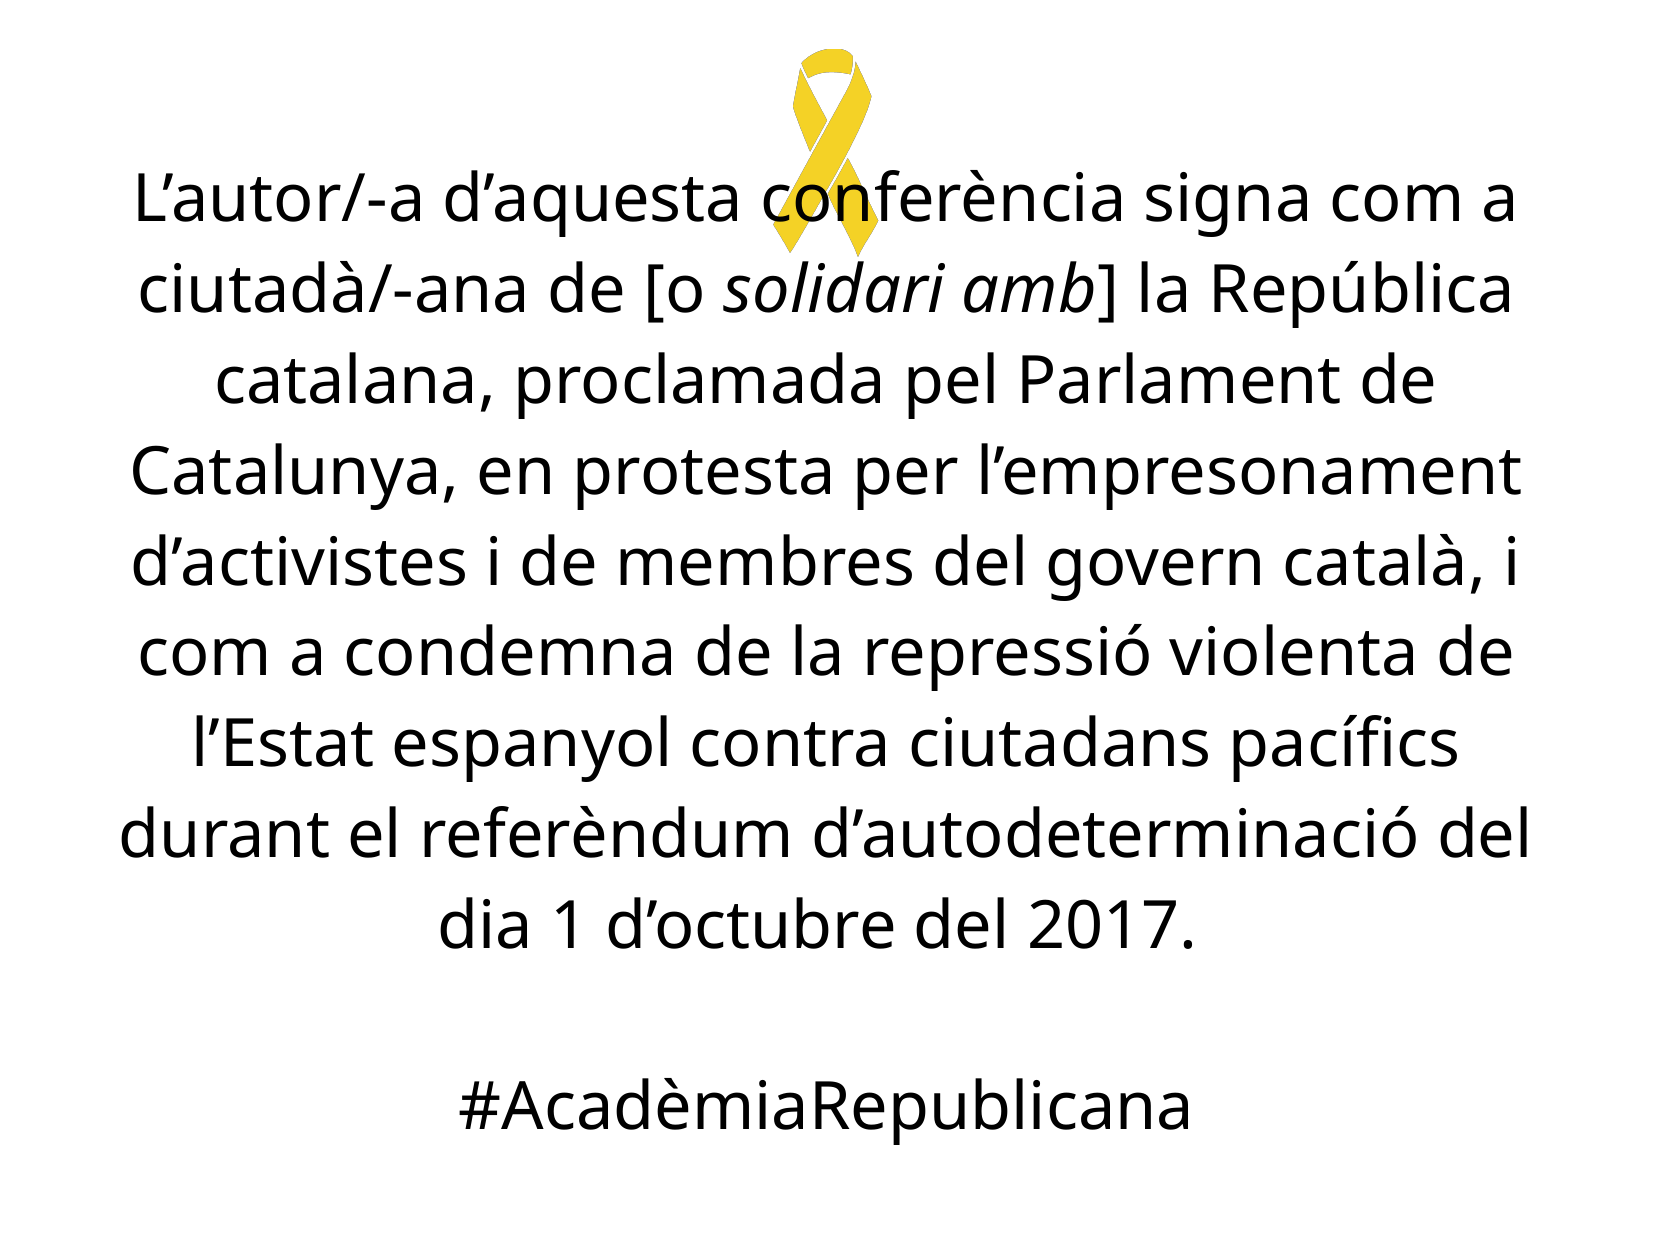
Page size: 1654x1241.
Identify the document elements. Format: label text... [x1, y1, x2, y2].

picture [723, 49, 931, 238]
picture [907, 189, 925, 200]
subtitle L’autor/-a d’aquesta conferència signa com a ciutadà/-ana de [o solidari amb] la República catalana, proclamada pel Parlament de Catalunya, en protesta per l’empresonament d’activistes i de membres del govern català, i com a condemna de la repressió violenta de l’Estat espanyol contra ciutadans pacífics durant el referèndum d’autodeterminació del dia 1 d’octubre del 2017. #AcadèmiaRepublicana [82, 238, 1571, 1062]
picture [723, 204, 731, 217]
picture [723, 189, 731, 200]
